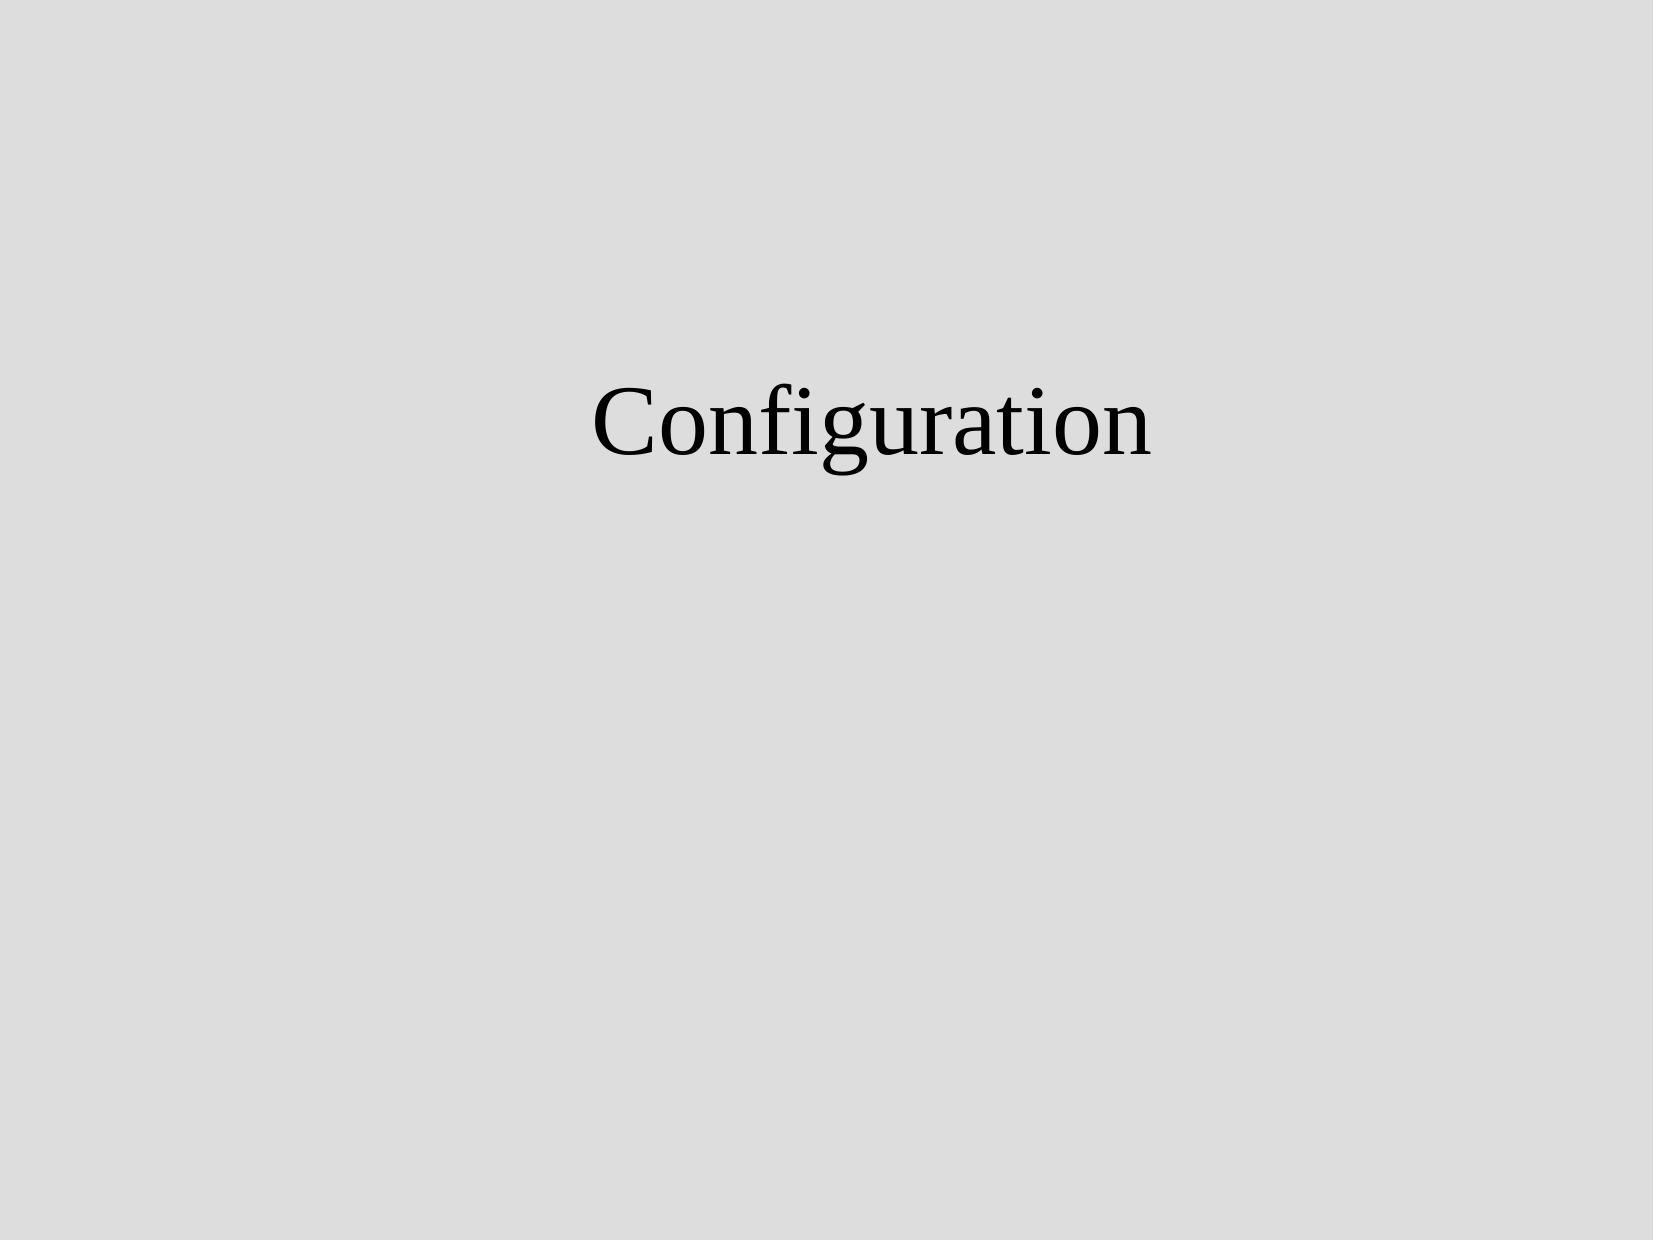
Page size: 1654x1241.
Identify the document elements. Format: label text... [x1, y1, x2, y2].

text_box Configuration [271, 357, 1473, 484]
subtitle [82, 49, 1571, 1010]
